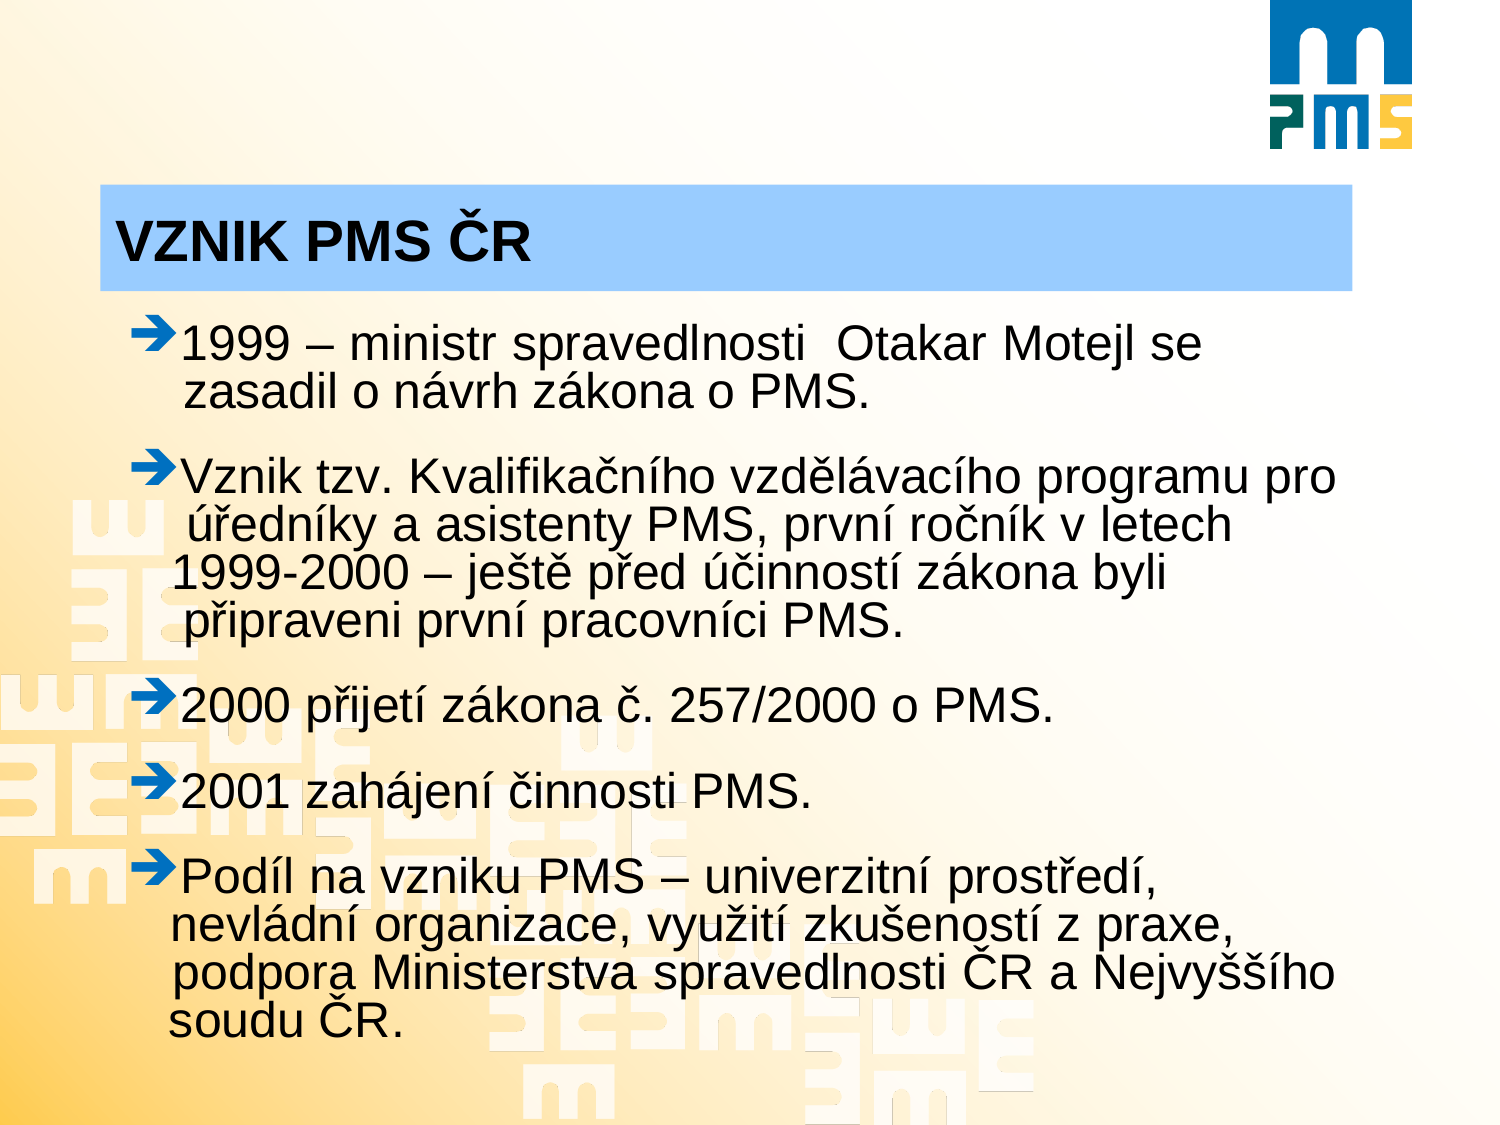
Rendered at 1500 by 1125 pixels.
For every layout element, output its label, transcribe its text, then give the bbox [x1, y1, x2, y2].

title VZNIK PMS ČR [100, 184, 1353, 292]
subtitle 1999 – ministr spravedlnosti Otakar Motejl se zasadil o návrh zákona o PMS. Vznik tzv. Kvalifikačního vzdělávacího programu pro úředníky a asistenty PMS, první ročník v letech 1999-2000 – ještě před účinností zákona byli připraveni první pracovníci PMS. 2000 přijetí zákona č. 257/2000 o PMS. 2001 zahájení činnosti PMS. Podíl na vzniku PMS – univerzitní prostředí, nevládní organizace, využití zkušeností z praxe, podpora Ministerstva spravedlnosti ČR a Nejvyššího soudu ČR. [112, 314, 1353, 1024]
picture [0, 0, 1500, 1125]
